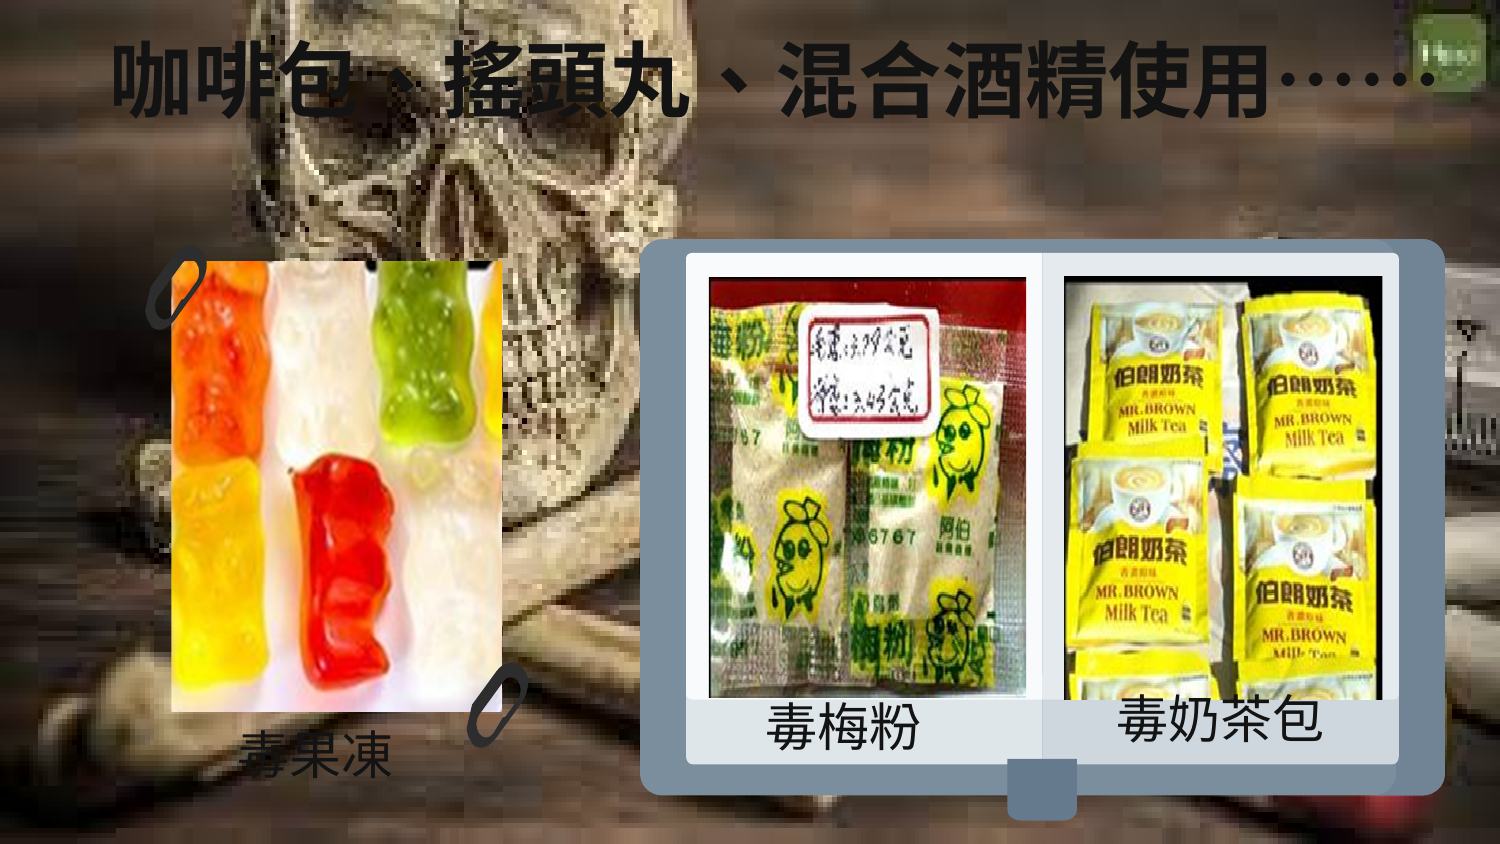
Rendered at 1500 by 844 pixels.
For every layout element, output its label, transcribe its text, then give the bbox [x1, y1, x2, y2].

picture [0, 0, 1500, 844]
text_box [640, 239, 1445, 821]
text_box [469, 662, 529, 715]
text_box 毒奶茶包 [1101, 678, 1357, 756]
text_box 毒梅粉 [750, 686, 1113, 764]
text_box 毒果凍 [222, 715, 585, 793]
text_box 咖啡包、搖頭丸、混合酒精使用…… [51, 20, 1500, 136]
text_box [145, 245, 207, 330]
